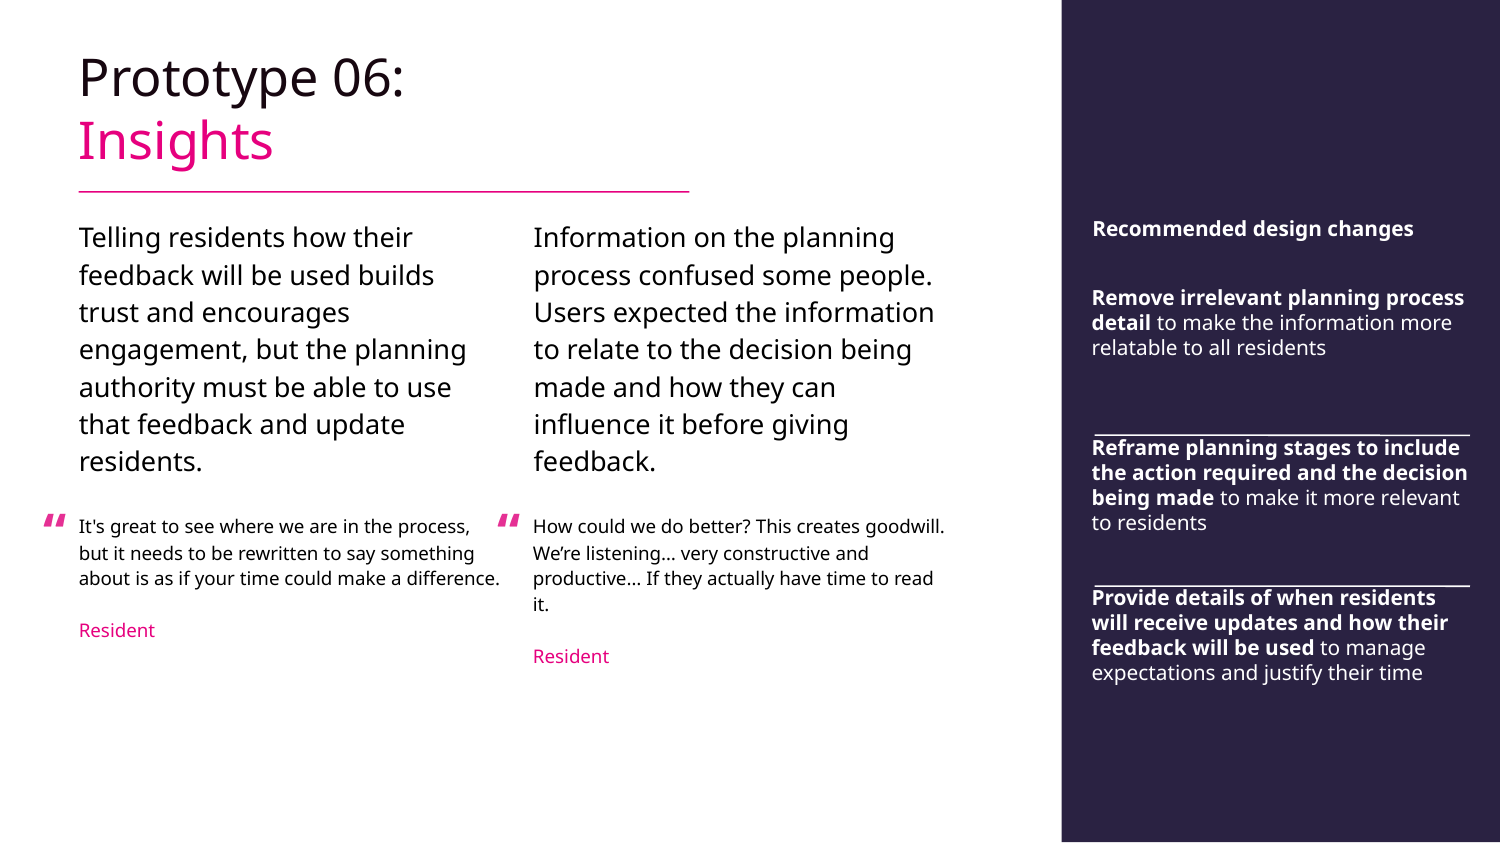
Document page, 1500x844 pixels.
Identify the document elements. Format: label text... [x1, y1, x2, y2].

text_box Telling residents how their feedback will be used builds trust and encourages engagement, but the planning authority must be able to use that feedback and update residents. [78, 216, 501, 478]
text_box How could we do better? This creates goodwill. We’re listening… very constructive and productive… If they actually have time to read it. Resident [532, 511, 955, 668]
text_box Recommended design changes [1062, 204, 1500, 253]
text_box “ [498, 499, 568, 562]
text_box Information on the planning process confused some people. Users expected the information to relate to the decision being made and how they can influence it before giving feedback. [533, 215, 956, 478]
text_box It's great to see where we are in the process, but it needs to be rewritten to say something about is as if your time could make a difference. Resident [78, 511, 501, 642]
text_box Prototype 06: Insights [78, 44, 739, 216]
text_box [1061, 0, 1500, 843]
text_box Remove irrelevant planning process detail to make the information more relatable to all residents Reframe planning stages to include the action required and the decision being made to make it more relevant to residents Provide details of when residents will receive updates and how their feedback will be used to manage expectations and justify their time [1091, 284, 1478, 727]
text_box “ [43, 499, 114, 562]
